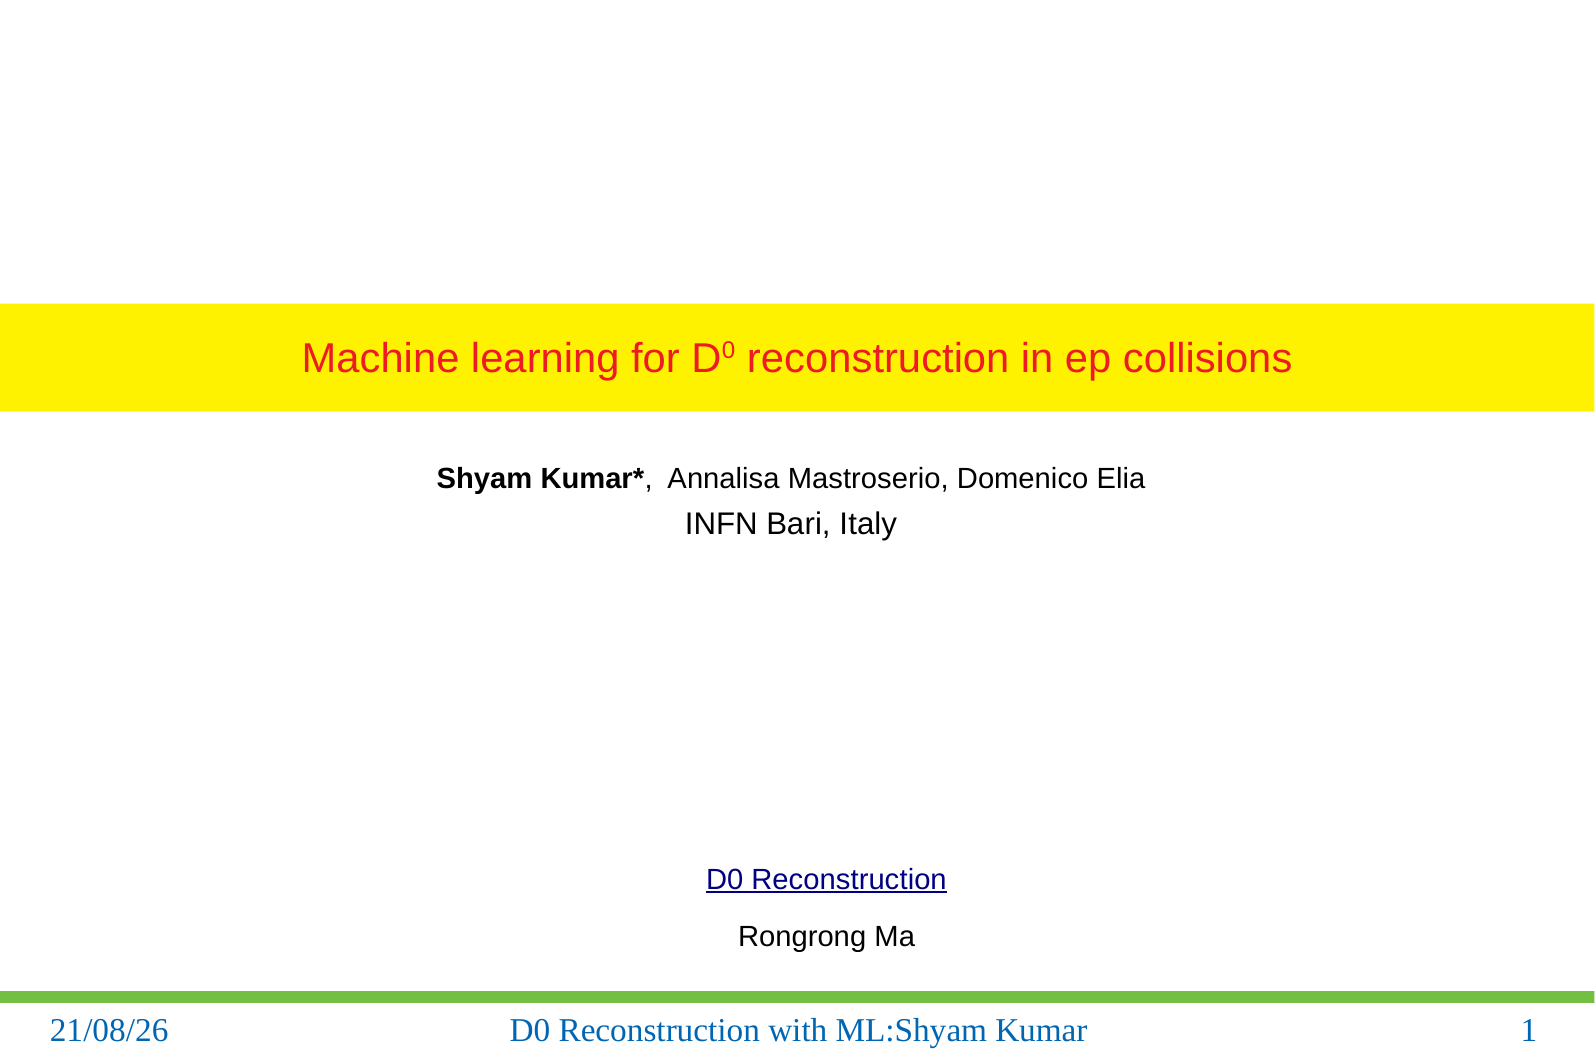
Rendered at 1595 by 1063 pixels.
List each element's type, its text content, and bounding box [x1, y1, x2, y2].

title Machine learning for D0 reconstruction in ep collisions [0, 303, 1595, 412]
text_box D0 Reconstruction Rongrong Ma [625, 855, 1028, 969]
text_box Shyam Kumar*, Annalisa Mastroserio, Domenico Elia INFN Bari, Italy [0, 454, 1583, 674]
